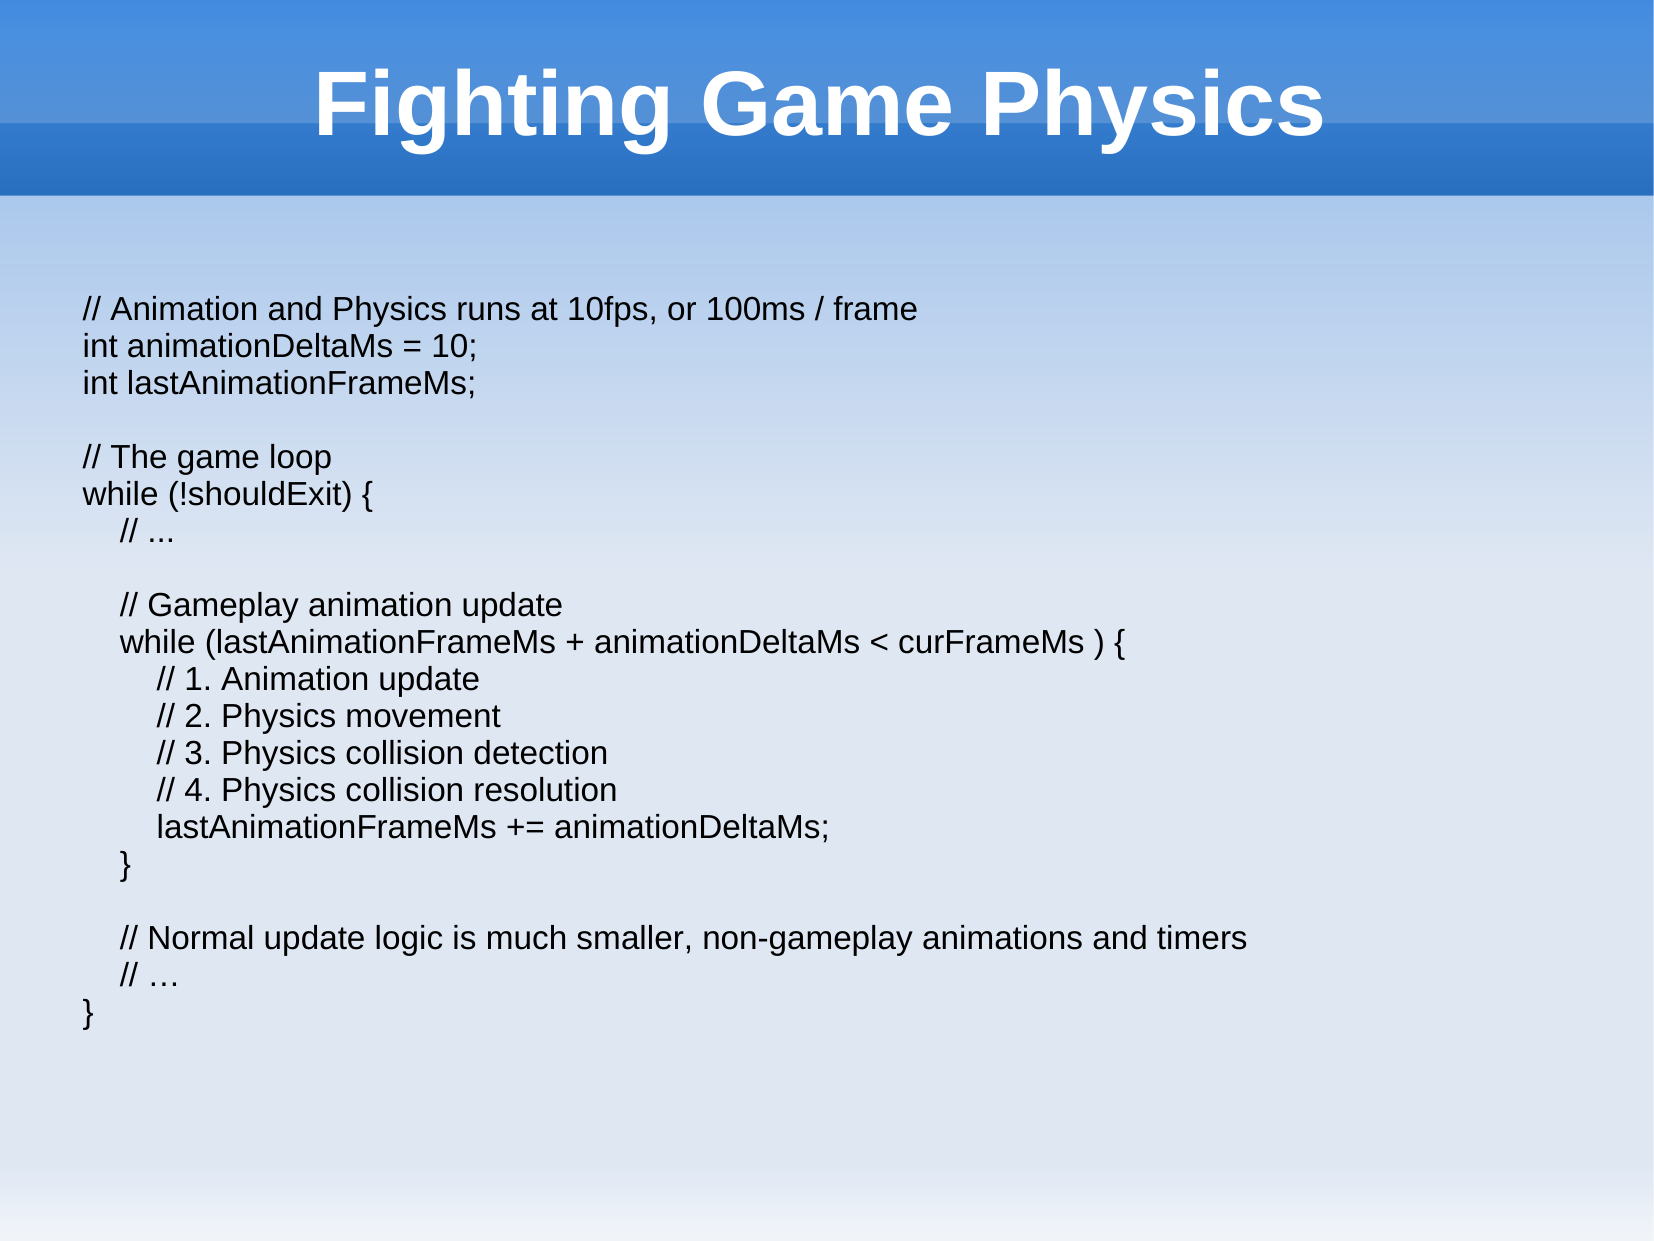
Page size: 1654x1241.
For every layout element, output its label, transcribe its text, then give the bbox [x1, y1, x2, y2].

picture [0, 0, 1654, 1241]
title Fighting Game Physics [76, 0, 1565, 208]
list // Animation and Physics runs at 10fps, or 100ms / frame int animationDeltaMs = 10; int lastAnimationFrameMs; // The game loop while (!shouldExit) { // ... // Gameplay animation update while (lastAnimationFrameMs + animationDeltaMs < curFrameMs ) { // 1. Animation update // 2. Physics movement // 3. Physics collision detection // 4. Physics collision resolution lastAnimationFrameMs += animationDeltaMs; } // Normal update logic is much smaller, non-gameplay animations and timers // … } [82, 290, 1571, 1220]
